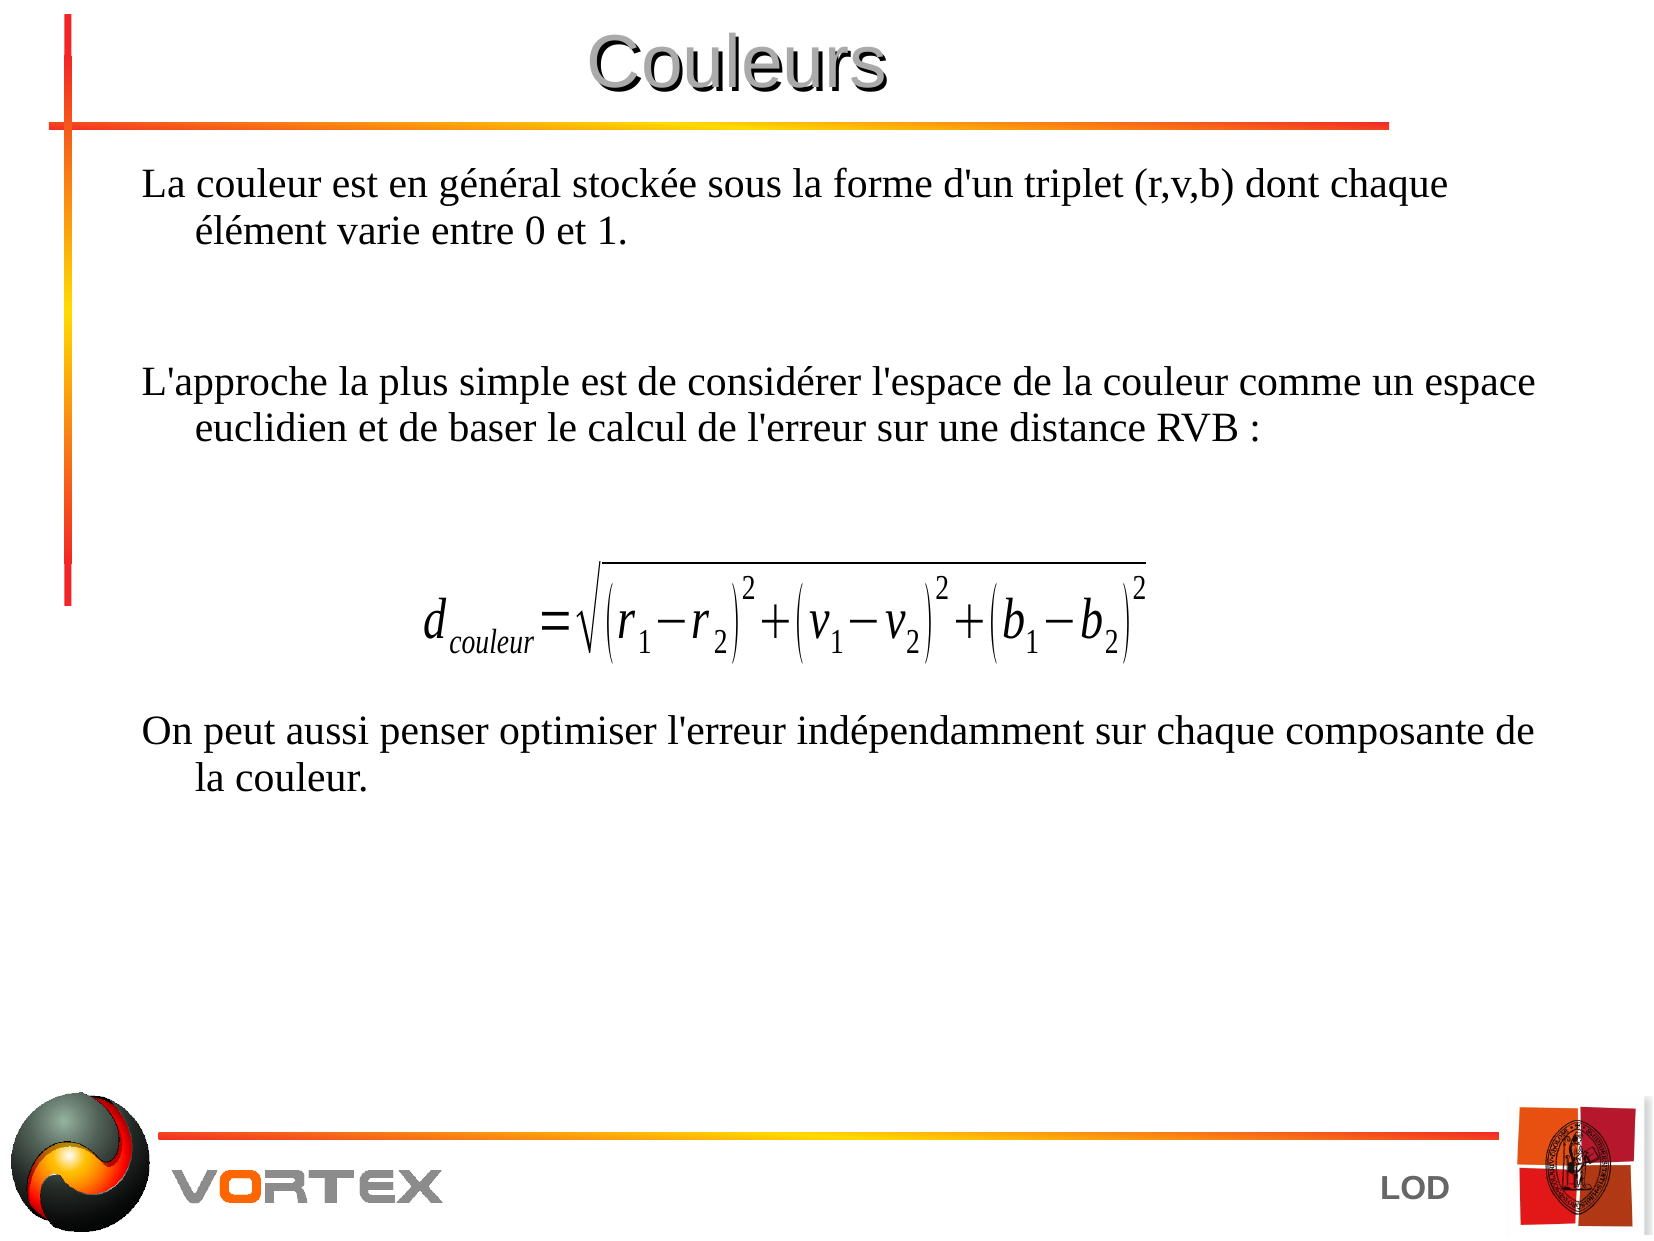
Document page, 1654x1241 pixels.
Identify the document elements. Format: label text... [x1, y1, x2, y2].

chart [414, 520, 1153, 668]
picture [11, 1092, 443, 1232]
picture [1505, 1096, 1653, 1235]
title Couleurs [82, 4, 1392, 120]
list La couleur est en général stockée sous la forme d'un triplet (r,v,b) dont chaque élément varie entre 0 et 1. L'approche la plus simple est de considérer l'espace de la couleur comme un espace euclidien et de baser le calcul de l'erreur sur une distance RVB : On peut aussi penser optimiser l'erreur indépendamment sur chaque composante de la couleur. [123, 160, 1560, 1103]
